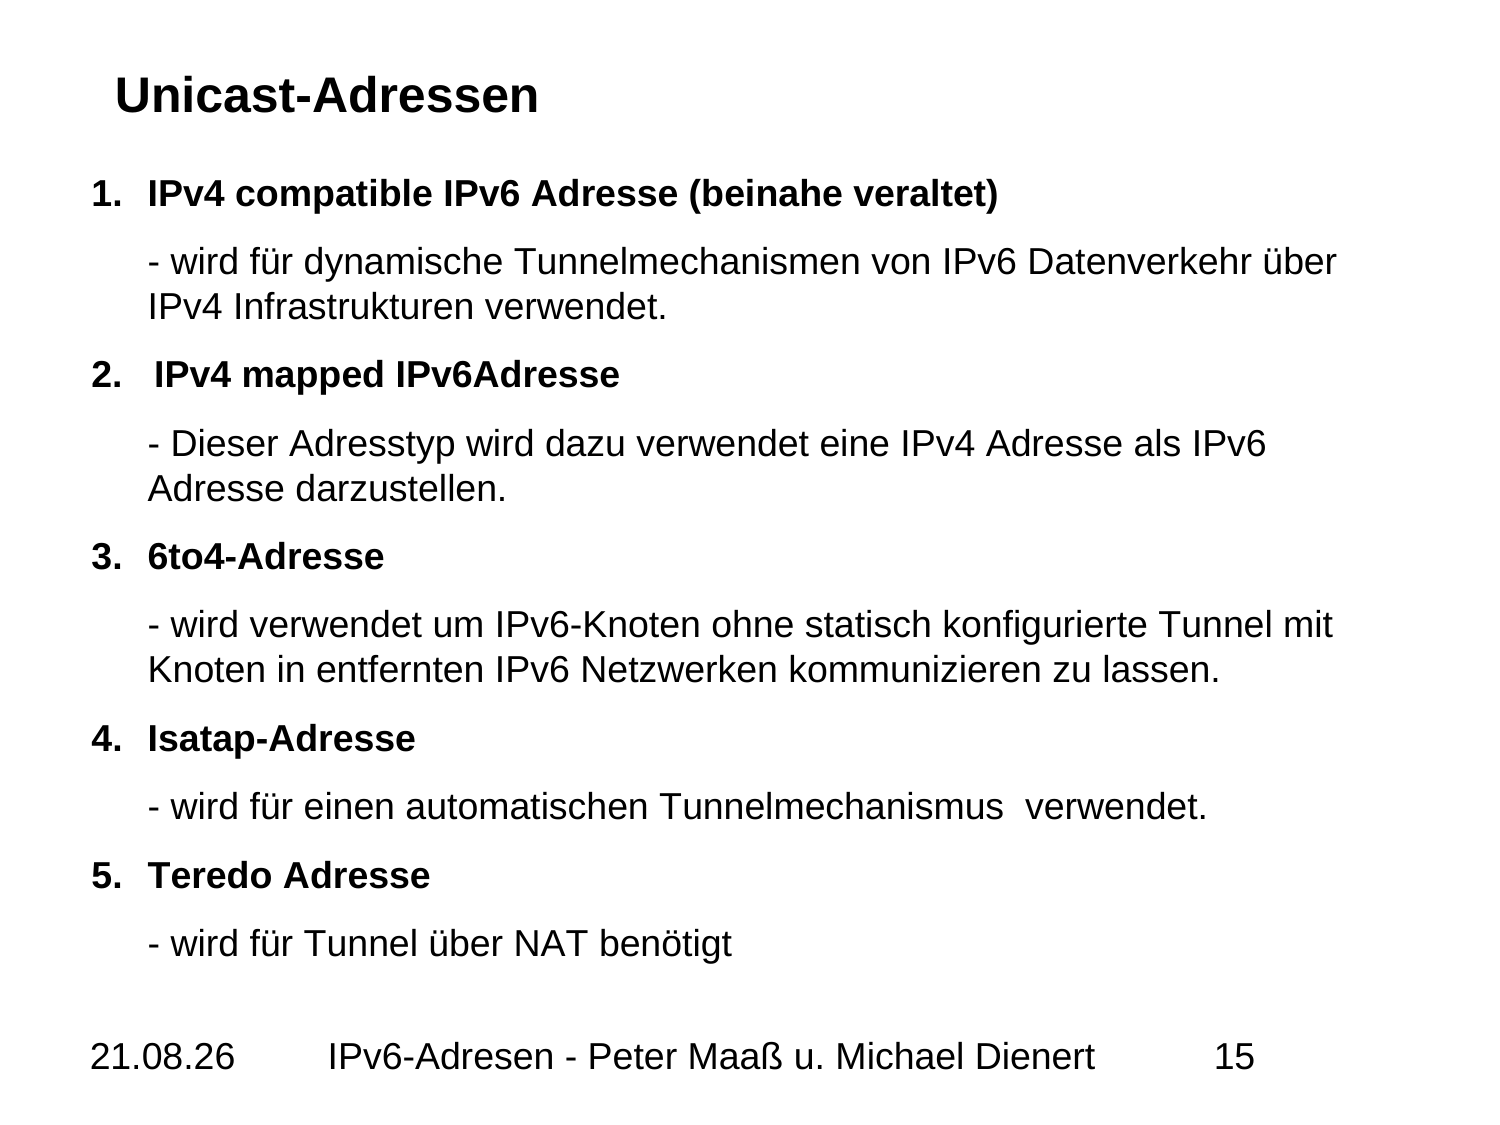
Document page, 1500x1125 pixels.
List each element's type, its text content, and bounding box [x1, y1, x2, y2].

text_box Unicast-Adressen [100, 54, 1105, 131]
text_box IPv4 compatible IPv6 Adresse (beinahe veraltet) - wird für dynamische Tunnelmechanismen von IPv6 Datenverkehr über IPv4 Infrastrukturen verwendet. 2. IPv4 mapped IPv6Adresse - Dieser Adresstyp wird dazu verwendet eine IPv4 Adresse als IPv6 Adresse darzustellen. 6to4-Adresse - wird verwendet um IPv6-Knoten ohne statisch konfigurierte Tunnel mit Knoten in entfernten IPv6 Netzwerken kommunizieren zu lassen. Isatap-Adresse - wird für einen automatischen Tunnelmechanismus verwendet. Teredo Adresse - wird für Tunnel über NAT benötigt [76, 160, 1436, 972]
